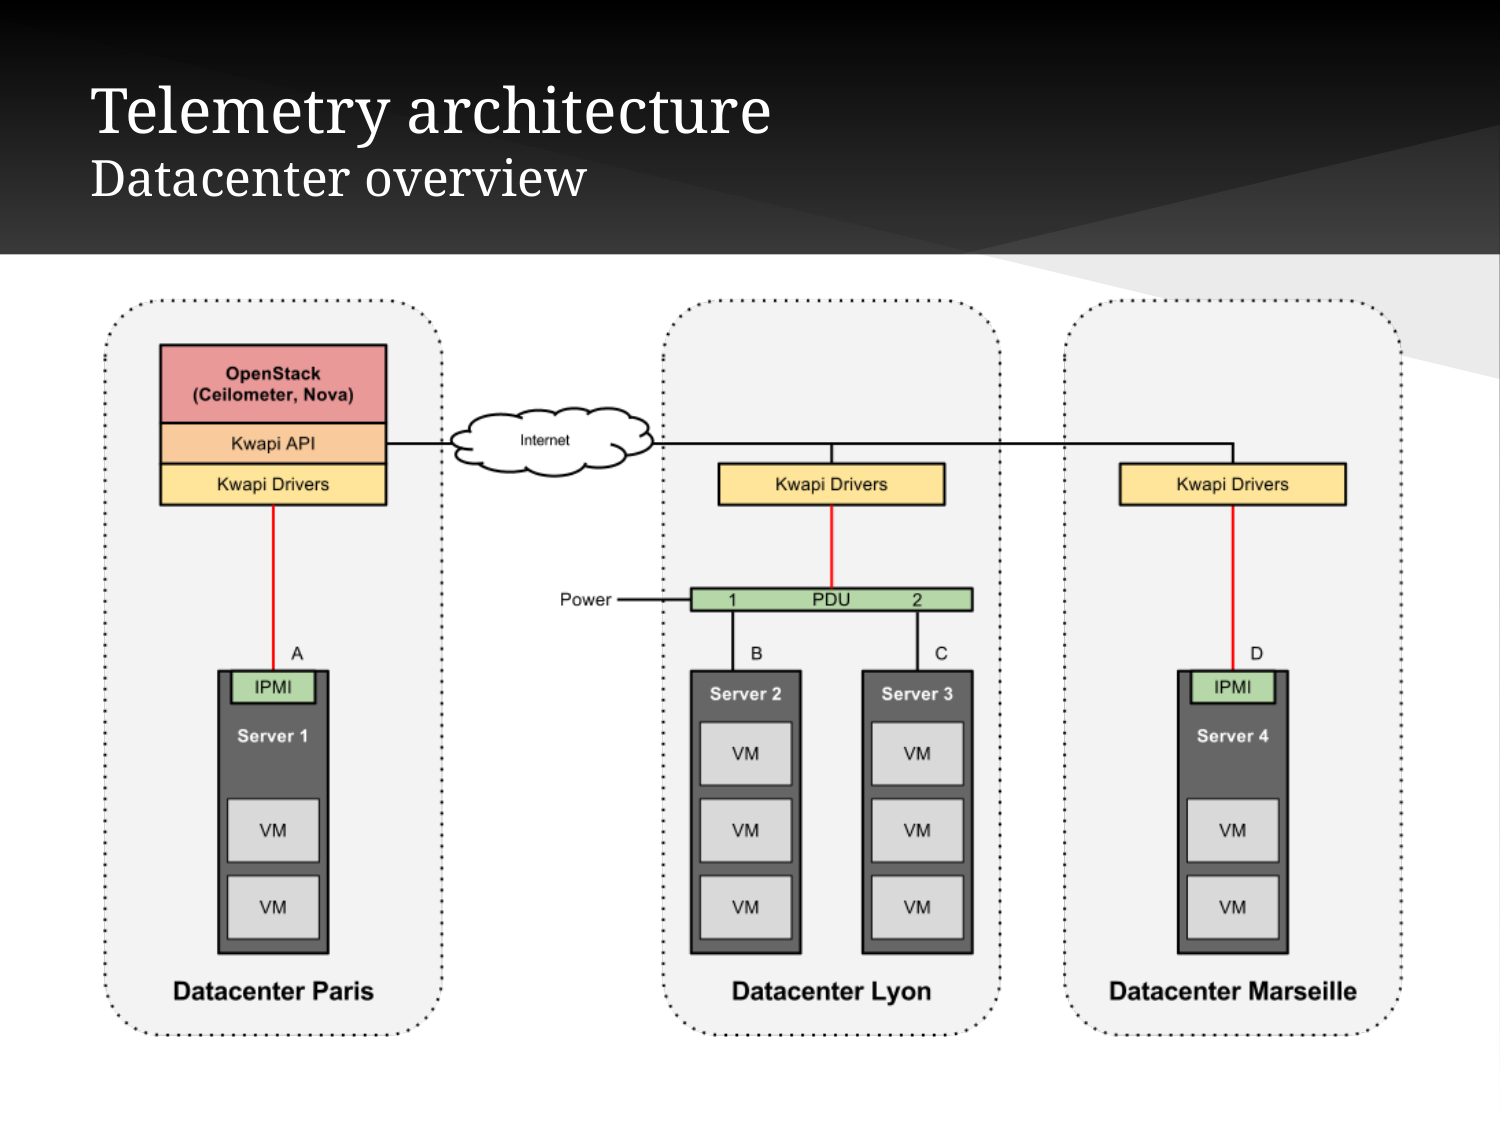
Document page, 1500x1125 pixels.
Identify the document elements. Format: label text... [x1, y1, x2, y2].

title Telemetry architecture Datacenter overview [75, 45, 1425, 233]
picture [72, 275, 1428, 1060]
